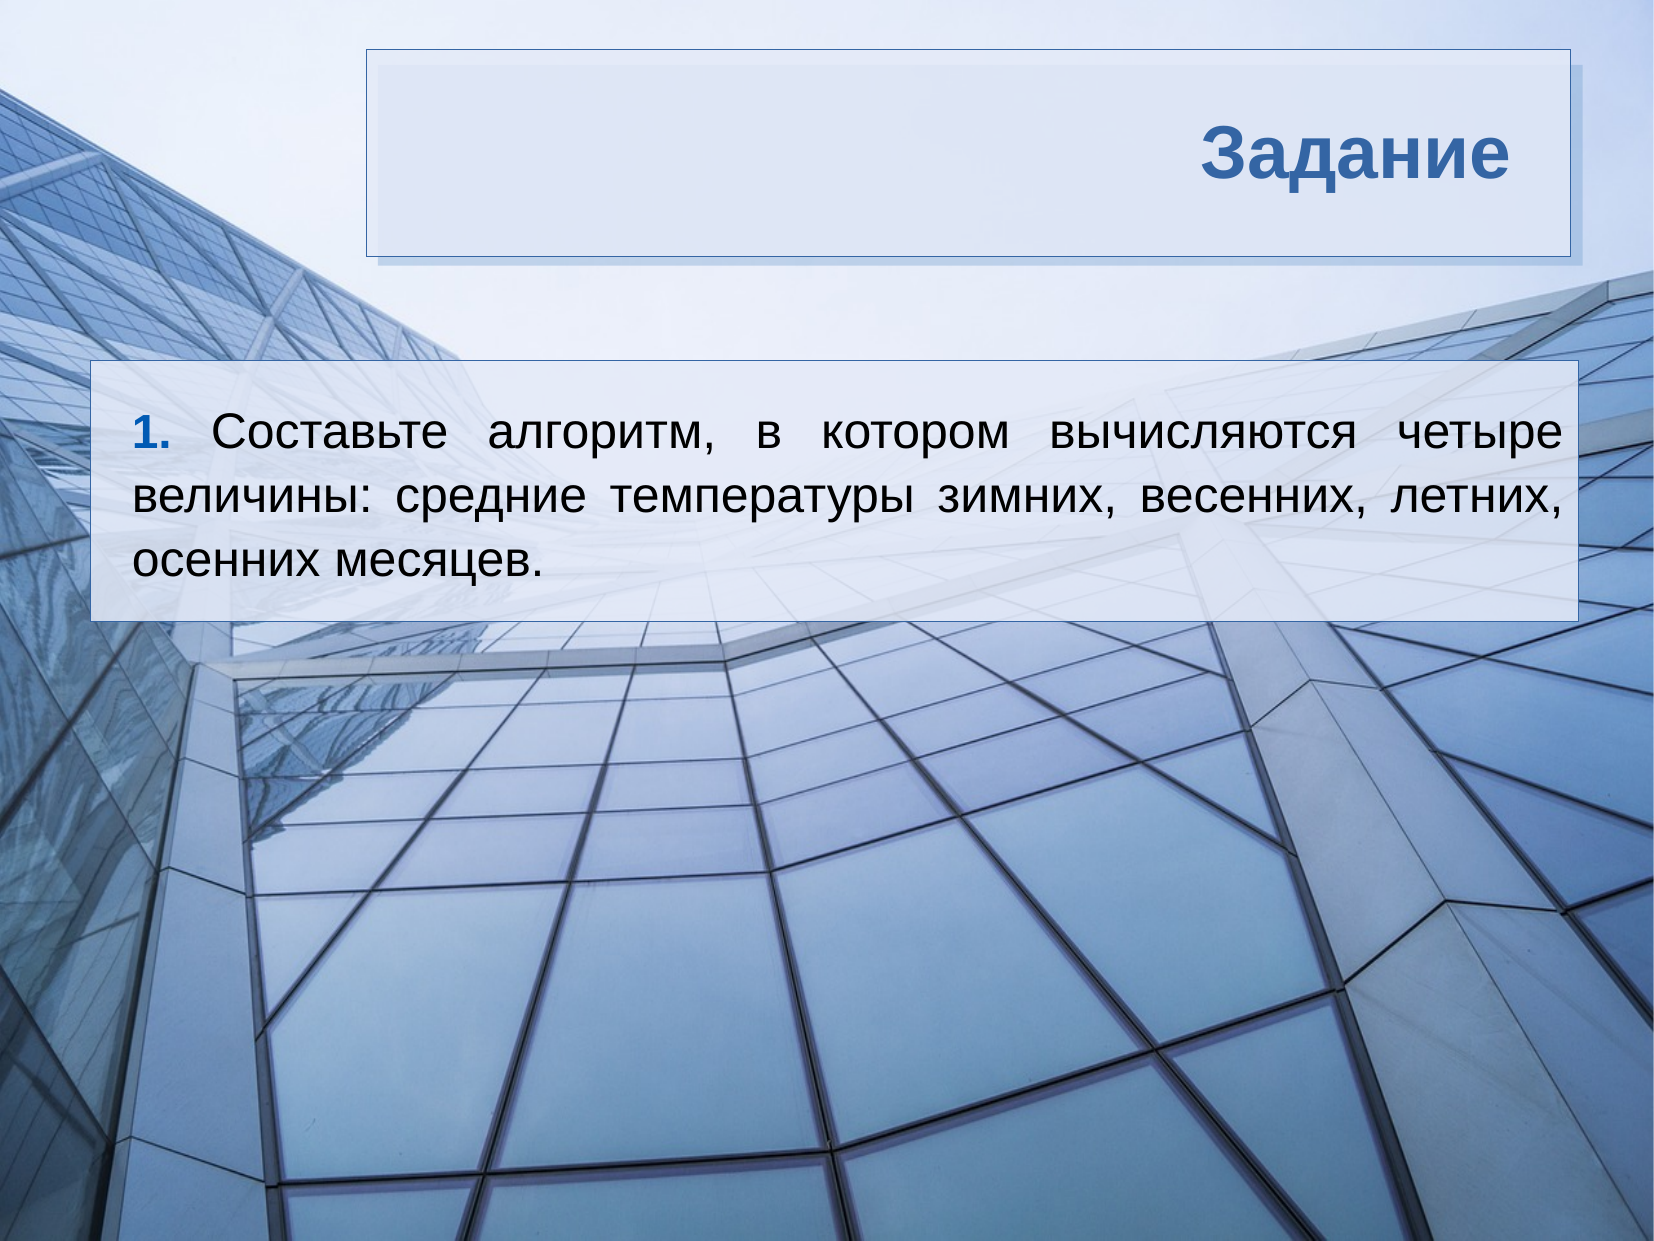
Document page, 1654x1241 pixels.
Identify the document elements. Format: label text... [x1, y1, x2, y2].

picture [0, 0, 1654, 1241]
text_box 1. Составьте алгоритм, в котором вычисляются четыре величины: средние температуры зимних, весенних, летних, осенних месяцев. [90, 360, 1579, 622]
title Задание [366, 49, 1571, 257]
text_box [377, 64, 1583, 266]
